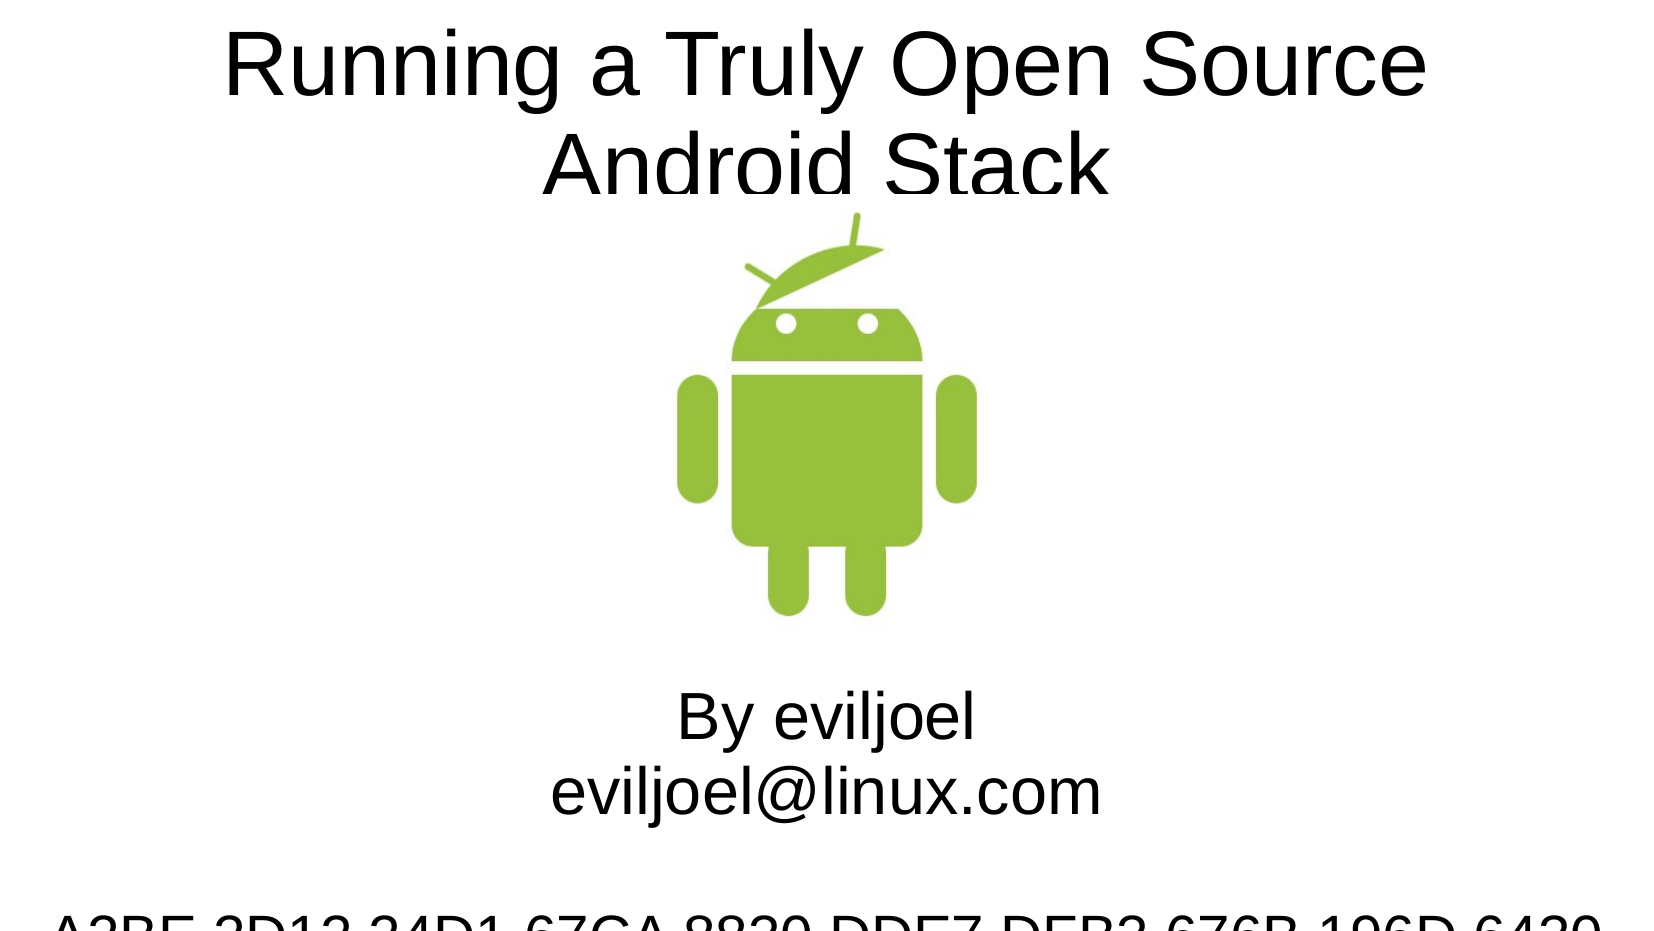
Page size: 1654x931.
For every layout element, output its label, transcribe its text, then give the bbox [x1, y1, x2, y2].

picture [490, 194, 1171, 640]
subtitle By eviljoel eviljoel@linux.com A2BE 2D12 24D1 67CA 8830 DDE7 DFB3 676B 196D 6430 [0, 49, 1654, 925]
title Running a Truly Open Source Android Stack [82, 28, 1571, 49]
